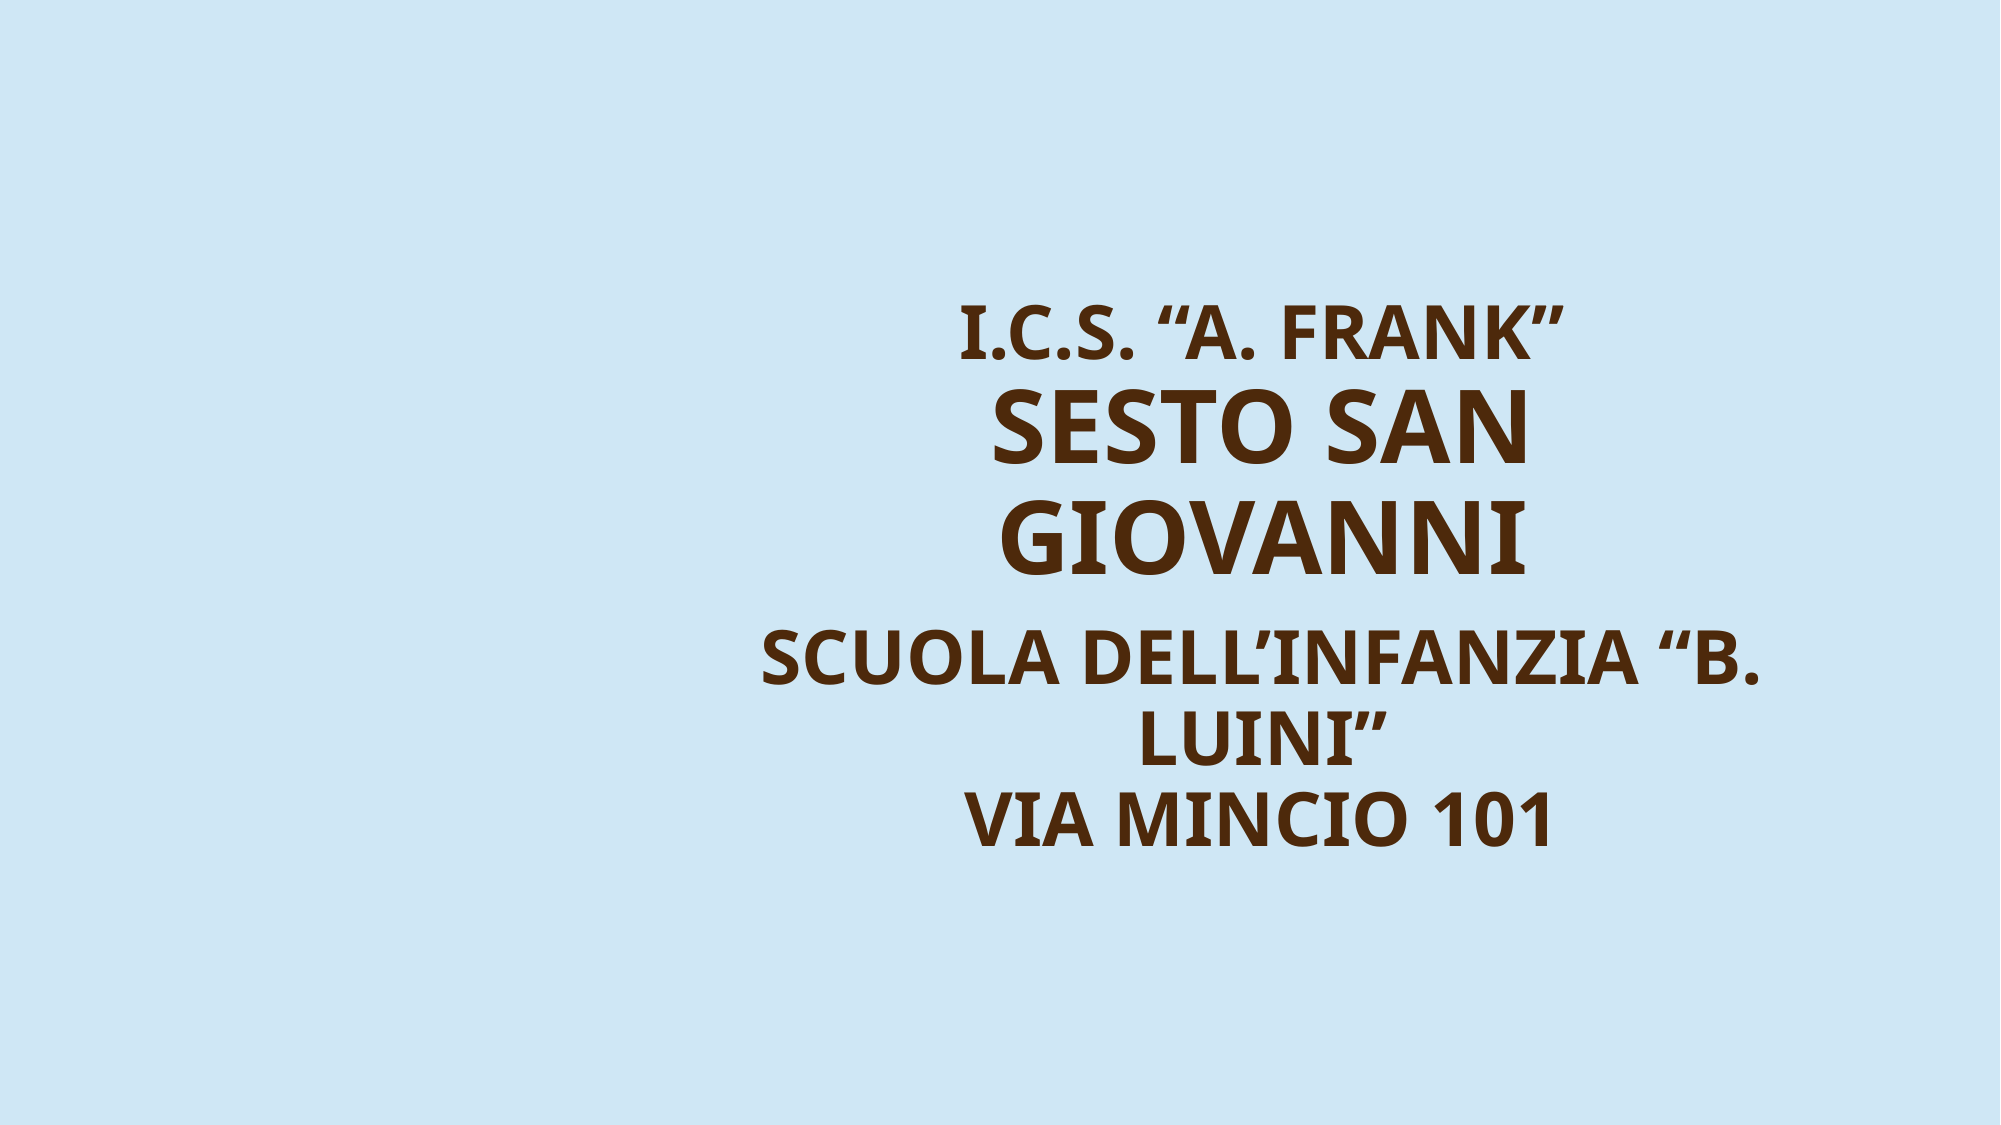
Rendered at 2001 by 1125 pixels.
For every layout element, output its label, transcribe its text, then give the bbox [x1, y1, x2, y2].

title I.C.S. “A. FRANK” SESTO SAN GIOVANNI [699, 287, 1825, 588]
subtitle SCUOLA DELL’INFANZIA “B. LUINI” VIA MINCIO 101 [699, 612, 1825, 763]
